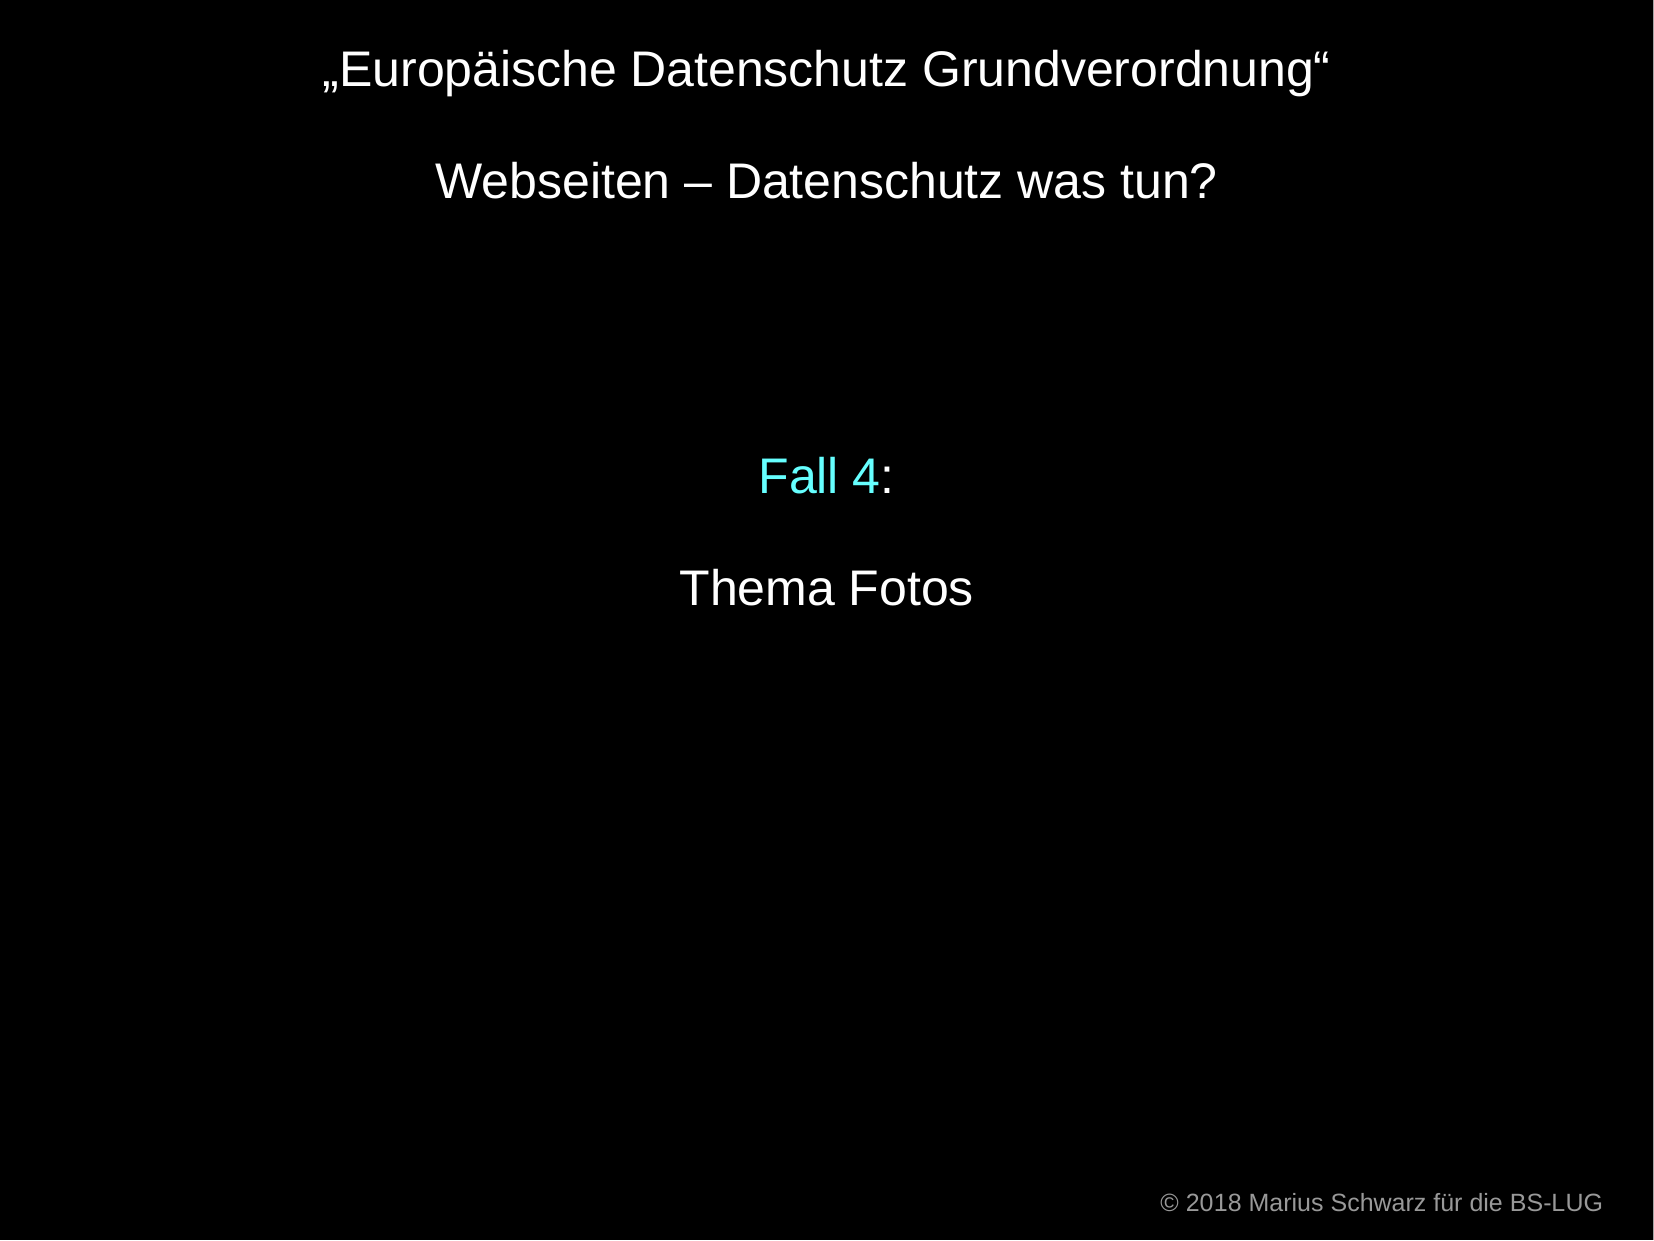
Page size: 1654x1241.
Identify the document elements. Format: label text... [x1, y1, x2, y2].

text_box © 2018 Marius Schwarz für die BS-LUG [1145, 1181, 1630, 1224]
title „Europäische Datenschutz Grundverordnung“ Webseiten – Datenschutz was tun? [82, 41, 1571, 209]
text_box Fall 4: Thema Fotos [82, 290, 1571, 1109]
